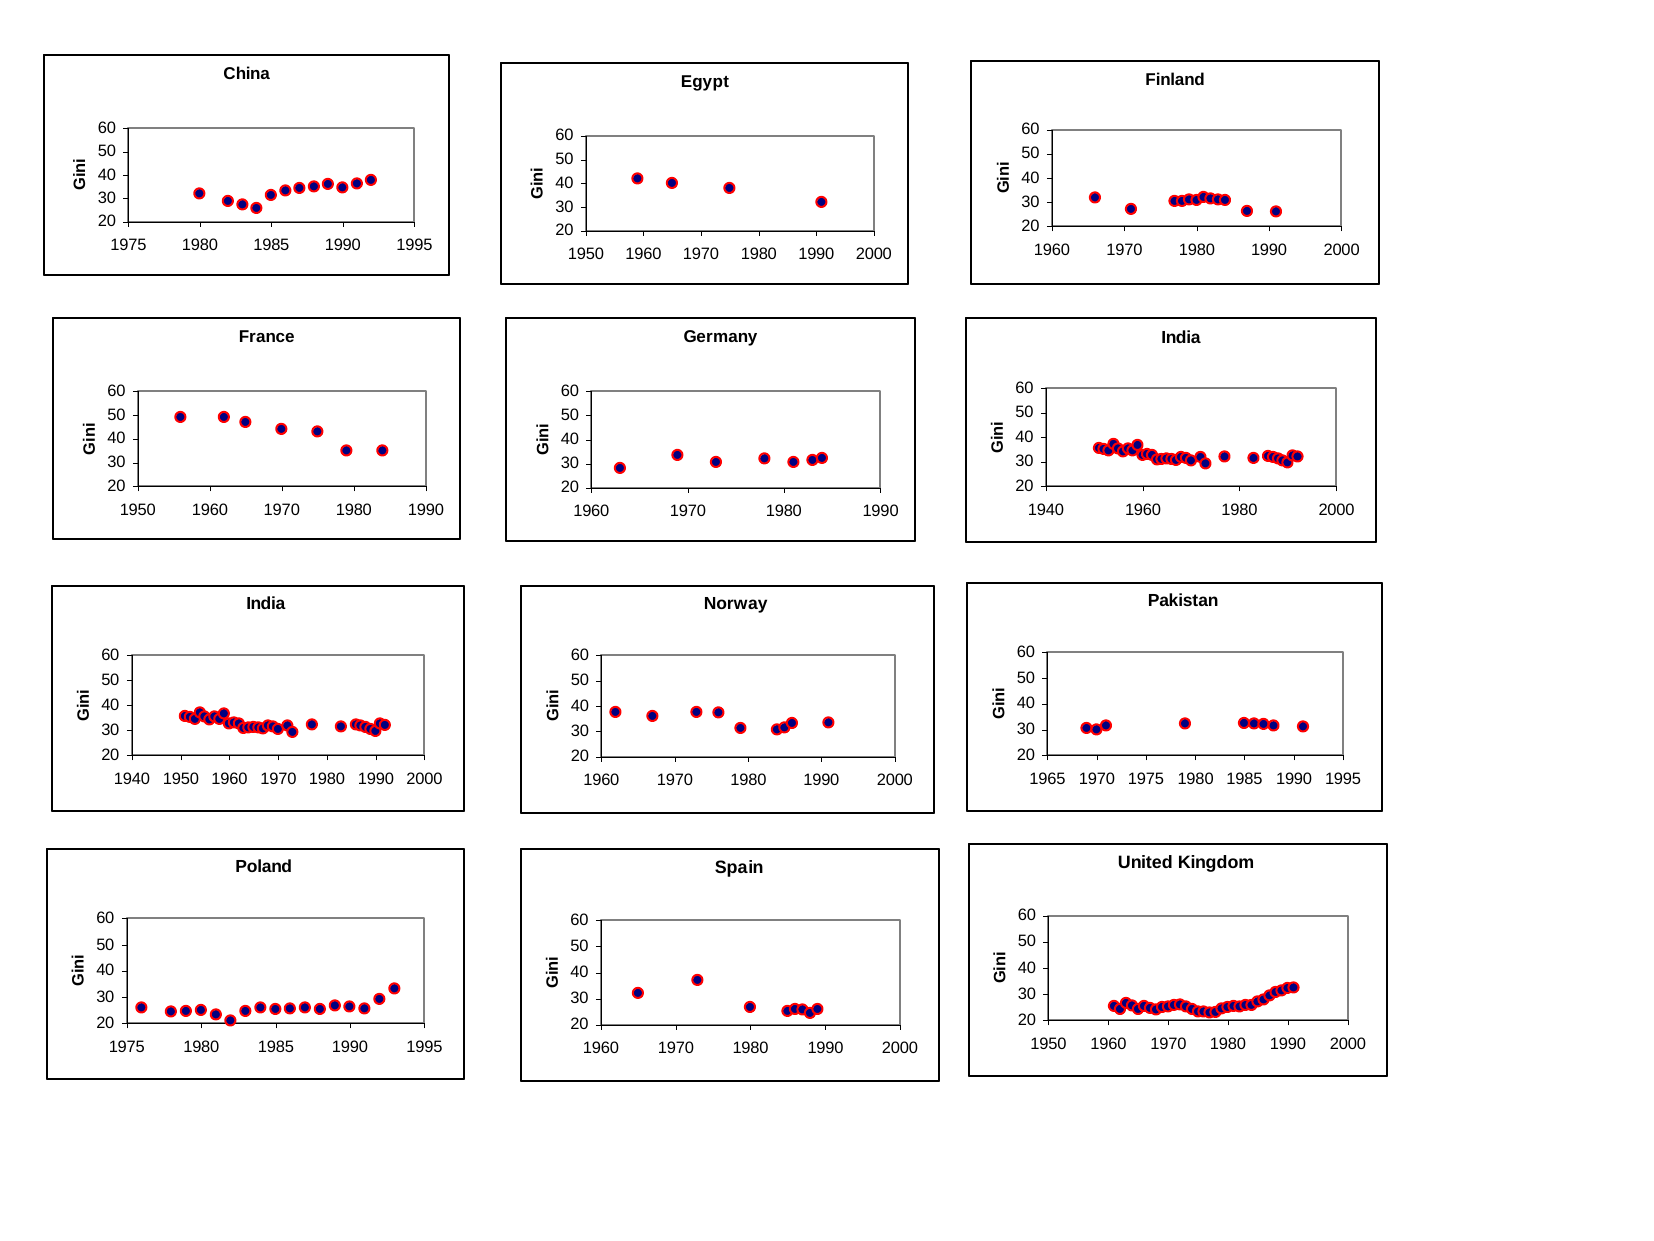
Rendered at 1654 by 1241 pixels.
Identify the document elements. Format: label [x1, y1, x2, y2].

picture [13, 28, 1486, 1097]
